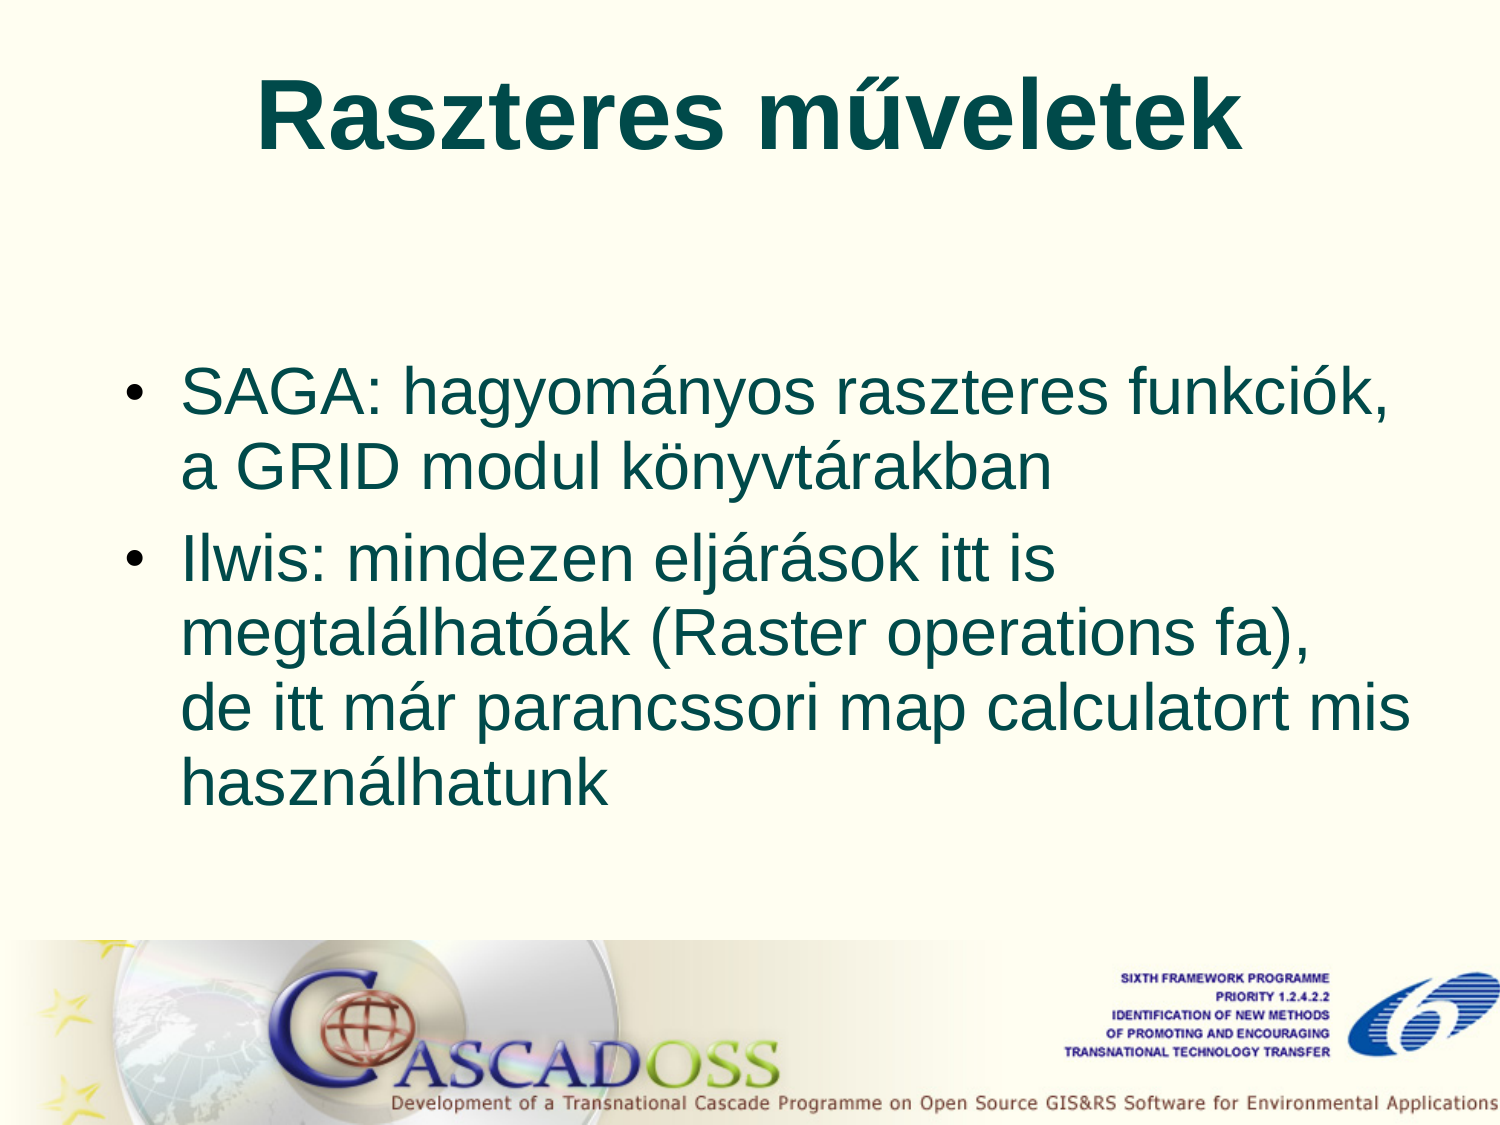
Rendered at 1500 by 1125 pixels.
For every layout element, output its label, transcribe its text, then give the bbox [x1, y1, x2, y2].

picture [0, 940, 1500, 1125]
list SAGA: hagyományos raszteres funkciók, a GRID modul könyvtárakban Ilwis: mindezen eljárások itt is megtalálhatóak (Raster operations fa), de itt már parancssori map calculatort mis használhatunk [67, 354, 1418, 856]
title Raszteres műveletek [75, 28, 1425, 201]
